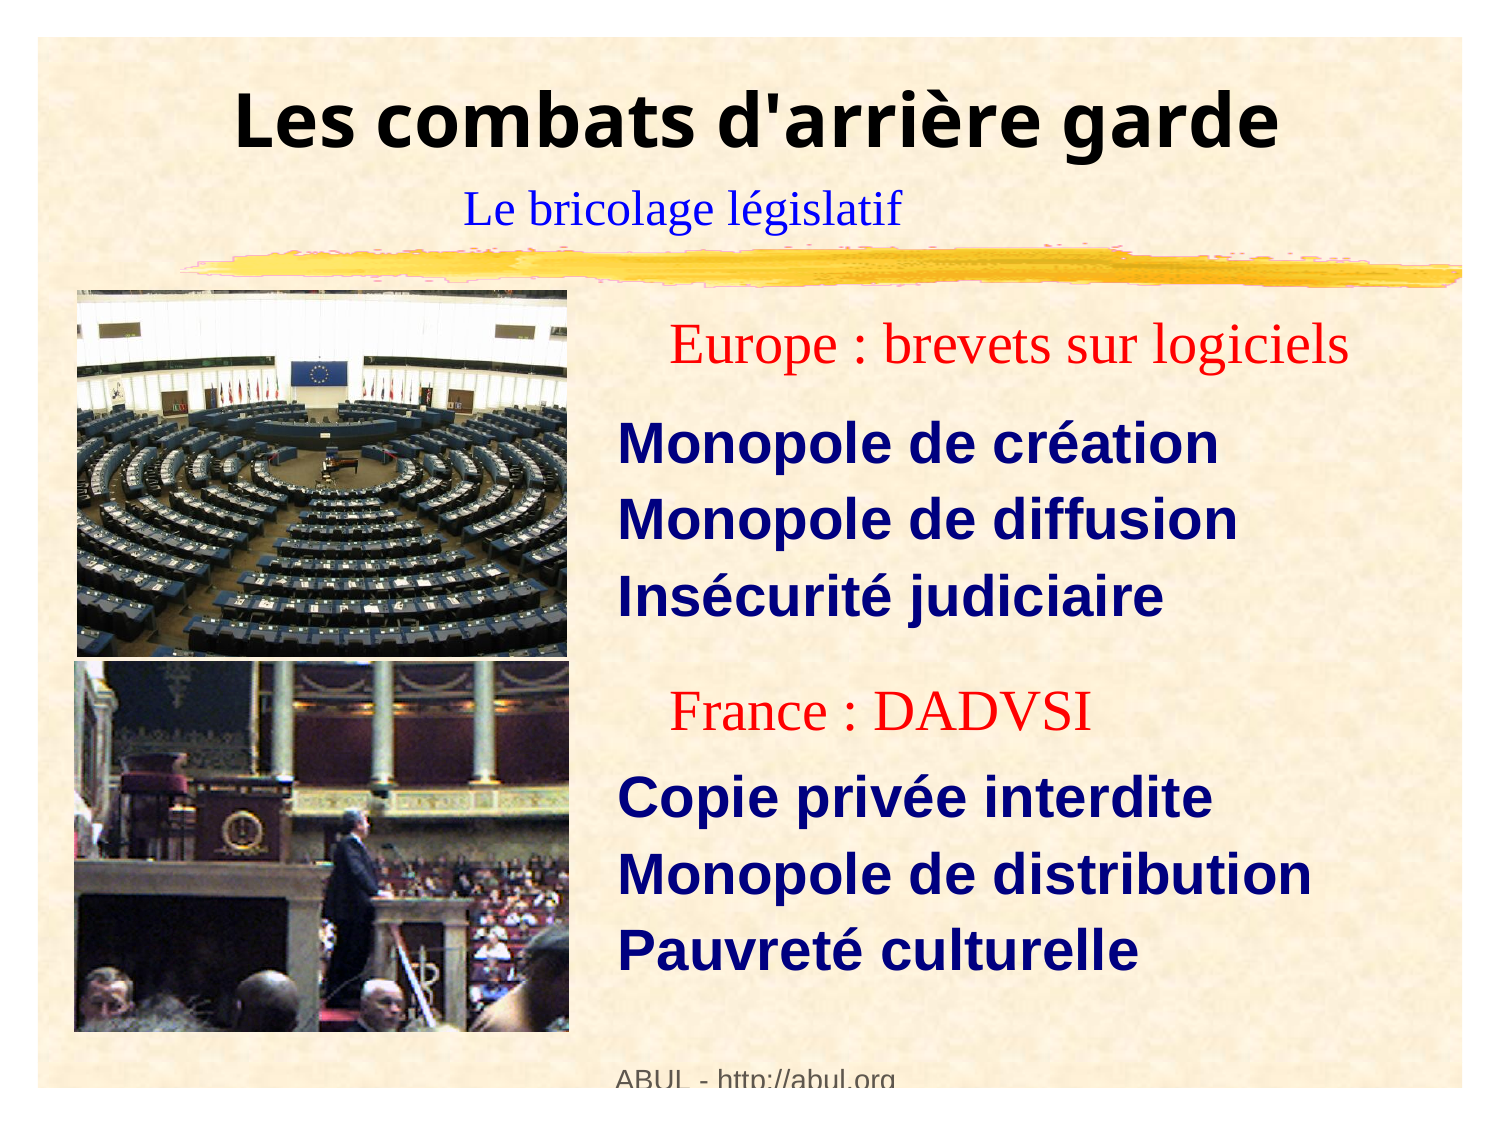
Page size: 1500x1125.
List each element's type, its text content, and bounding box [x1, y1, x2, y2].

picture [858, 1076, 866, 1088]
list Monopole de création Monopole de diffusion Insécurité judiciaire [585, 403, 1449, 672]
picture [738, 1076, 743, 1088]
picture [639, 1081, 649, 1088]
picture [794, 1082, 801, 1088]
list Copie privée interdite Monopole de distribution Pauvreté culturelle [585, 757, 1500, 1065]
text_box France : DADVSI [658, 678, 1397, 749]
picture [883, 1076, 891, 1088]
picture [754, 1076, 761, 1088]
picture [722, 1076, 729, 1088]
picture [37, 37, 1463, 1088]
picture [618, 1084, 630, 1088]
picture [620, 1073, 627, 1082]
picture [811, 1076, 818, 1088]
title Les combats d'arrière garde [95, 51, 1419, 187]
picture [639, 1072, 648, 1078]
text_box Europe : brevets sur logiciels [658, 311, 1401, 383]
text_box Le bricolage législatif [451, 180, 954, 242]
